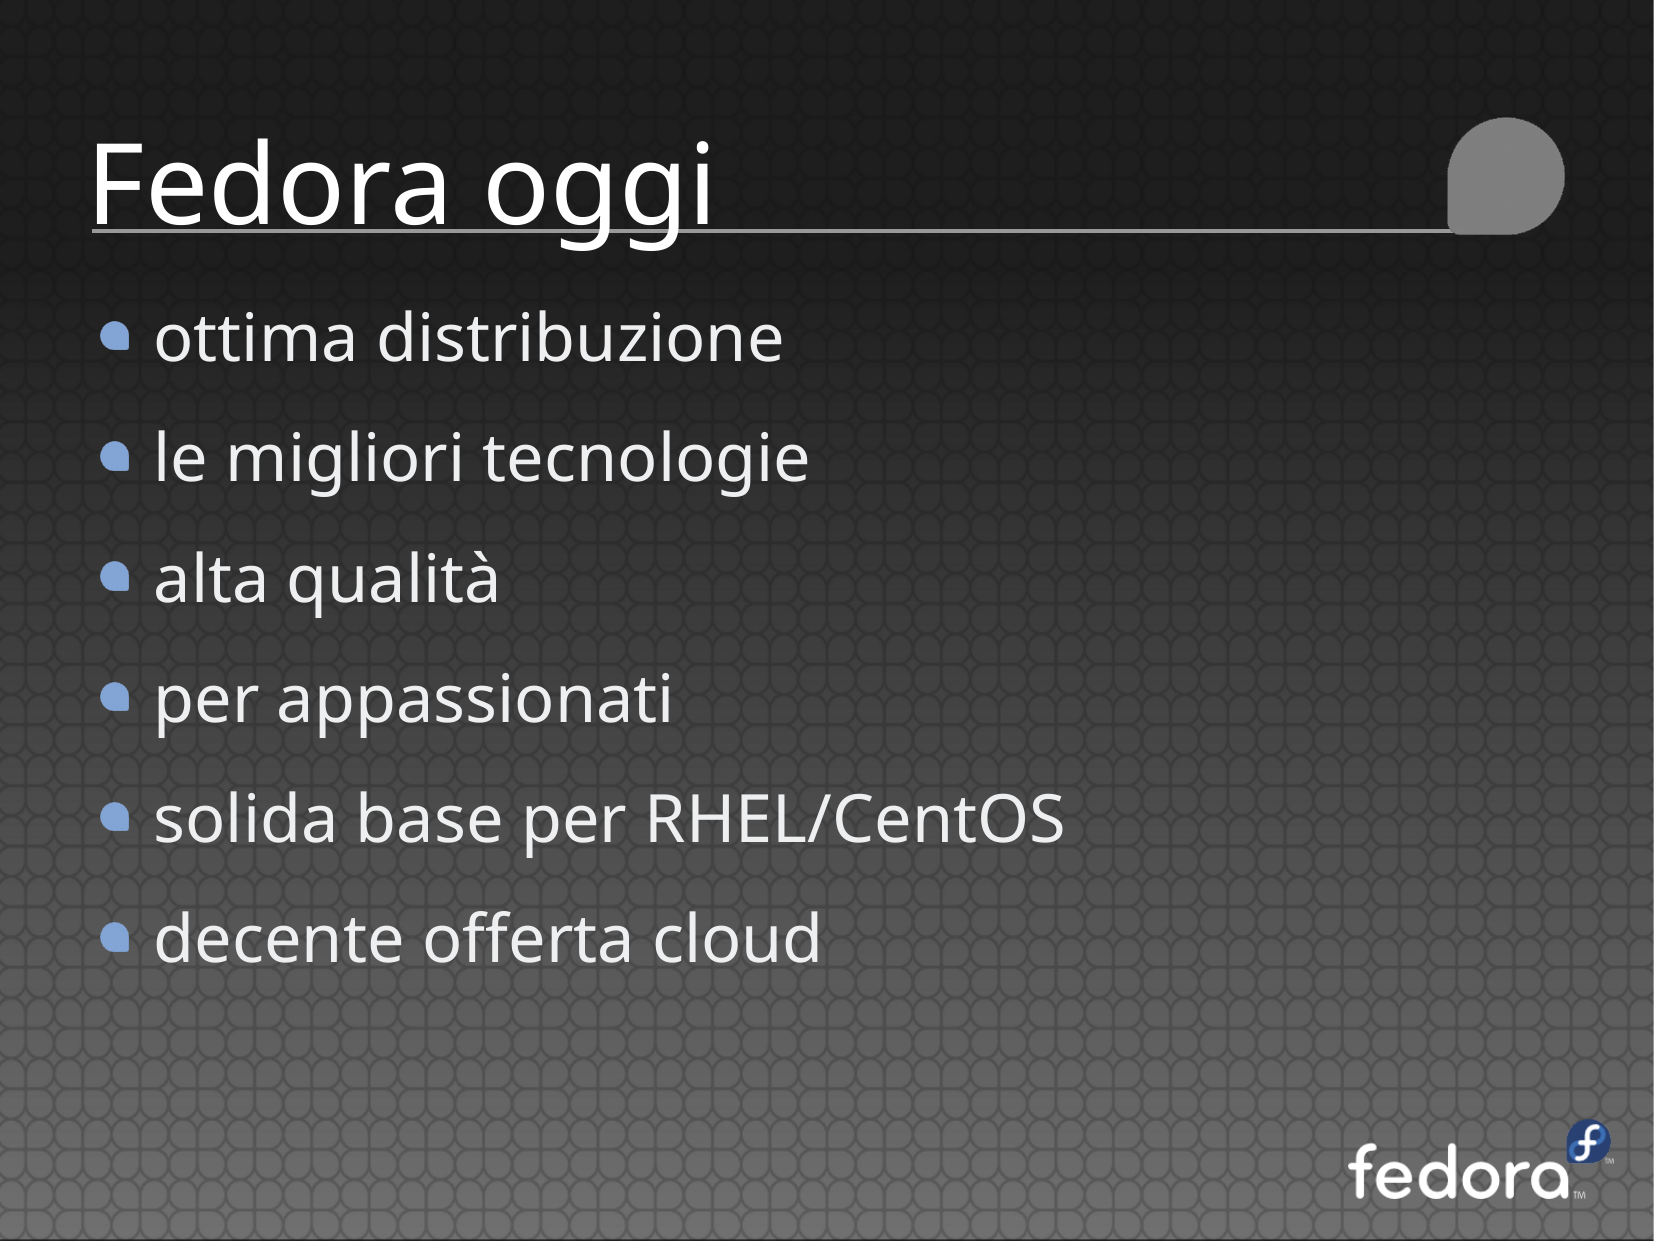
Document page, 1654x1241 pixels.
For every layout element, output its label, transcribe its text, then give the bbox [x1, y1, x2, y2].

list ottima distribuzione le migliori tecnologie alta qualità per appassionati solida base per RHEL/CentOS decente offerta cloud [82, 290, 1571, 1109]
picture [0, 0, 1654, 1241]
title Fedora oggi [86, 112, 1576, 249]
